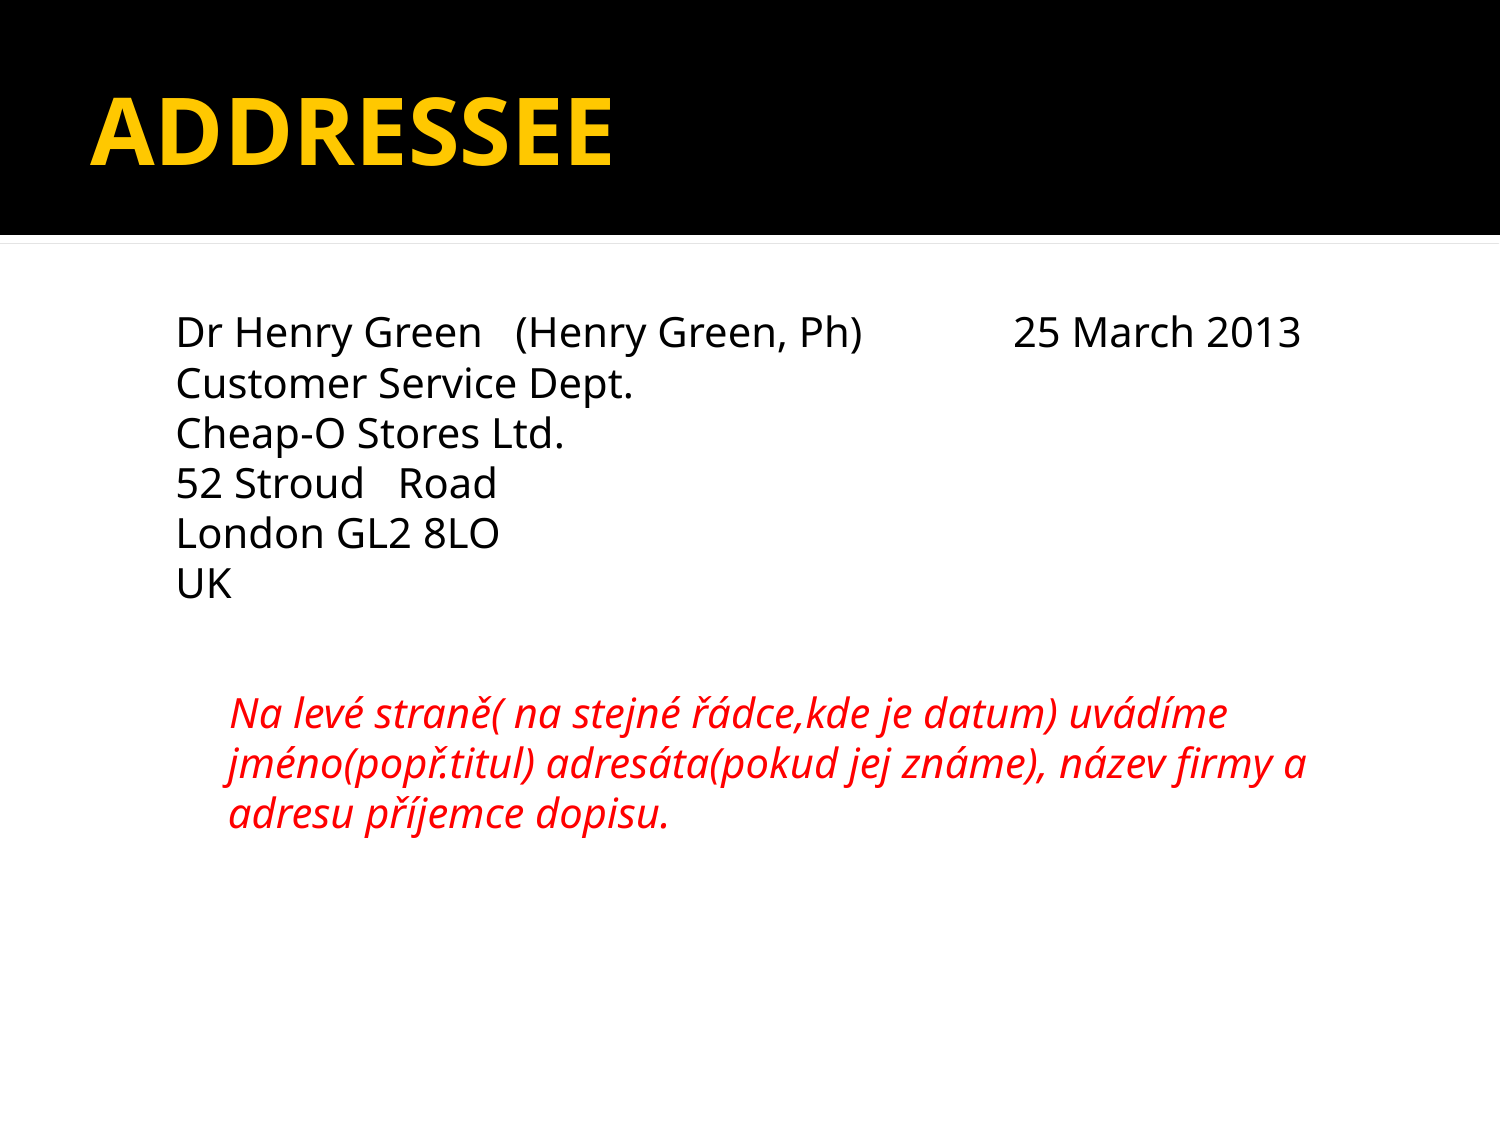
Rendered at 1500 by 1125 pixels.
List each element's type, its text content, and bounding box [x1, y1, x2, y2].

list Dr Henry Green (Henry Green, Ph) 25 March 2013 Customer Service Dept. Cheap-O Stores Ltd. 52 Stroud Road London GL2 8LO UK Na levé straně( na stejné řádce,kde je datum) uvádíme jméno(popř.titul) adresáta(pokud jej známe), název firmy a adresu příjemce dopisu. [75, 291, 1426, 1051]
title ADDRESSEE [75, 25, 1426, 232]
